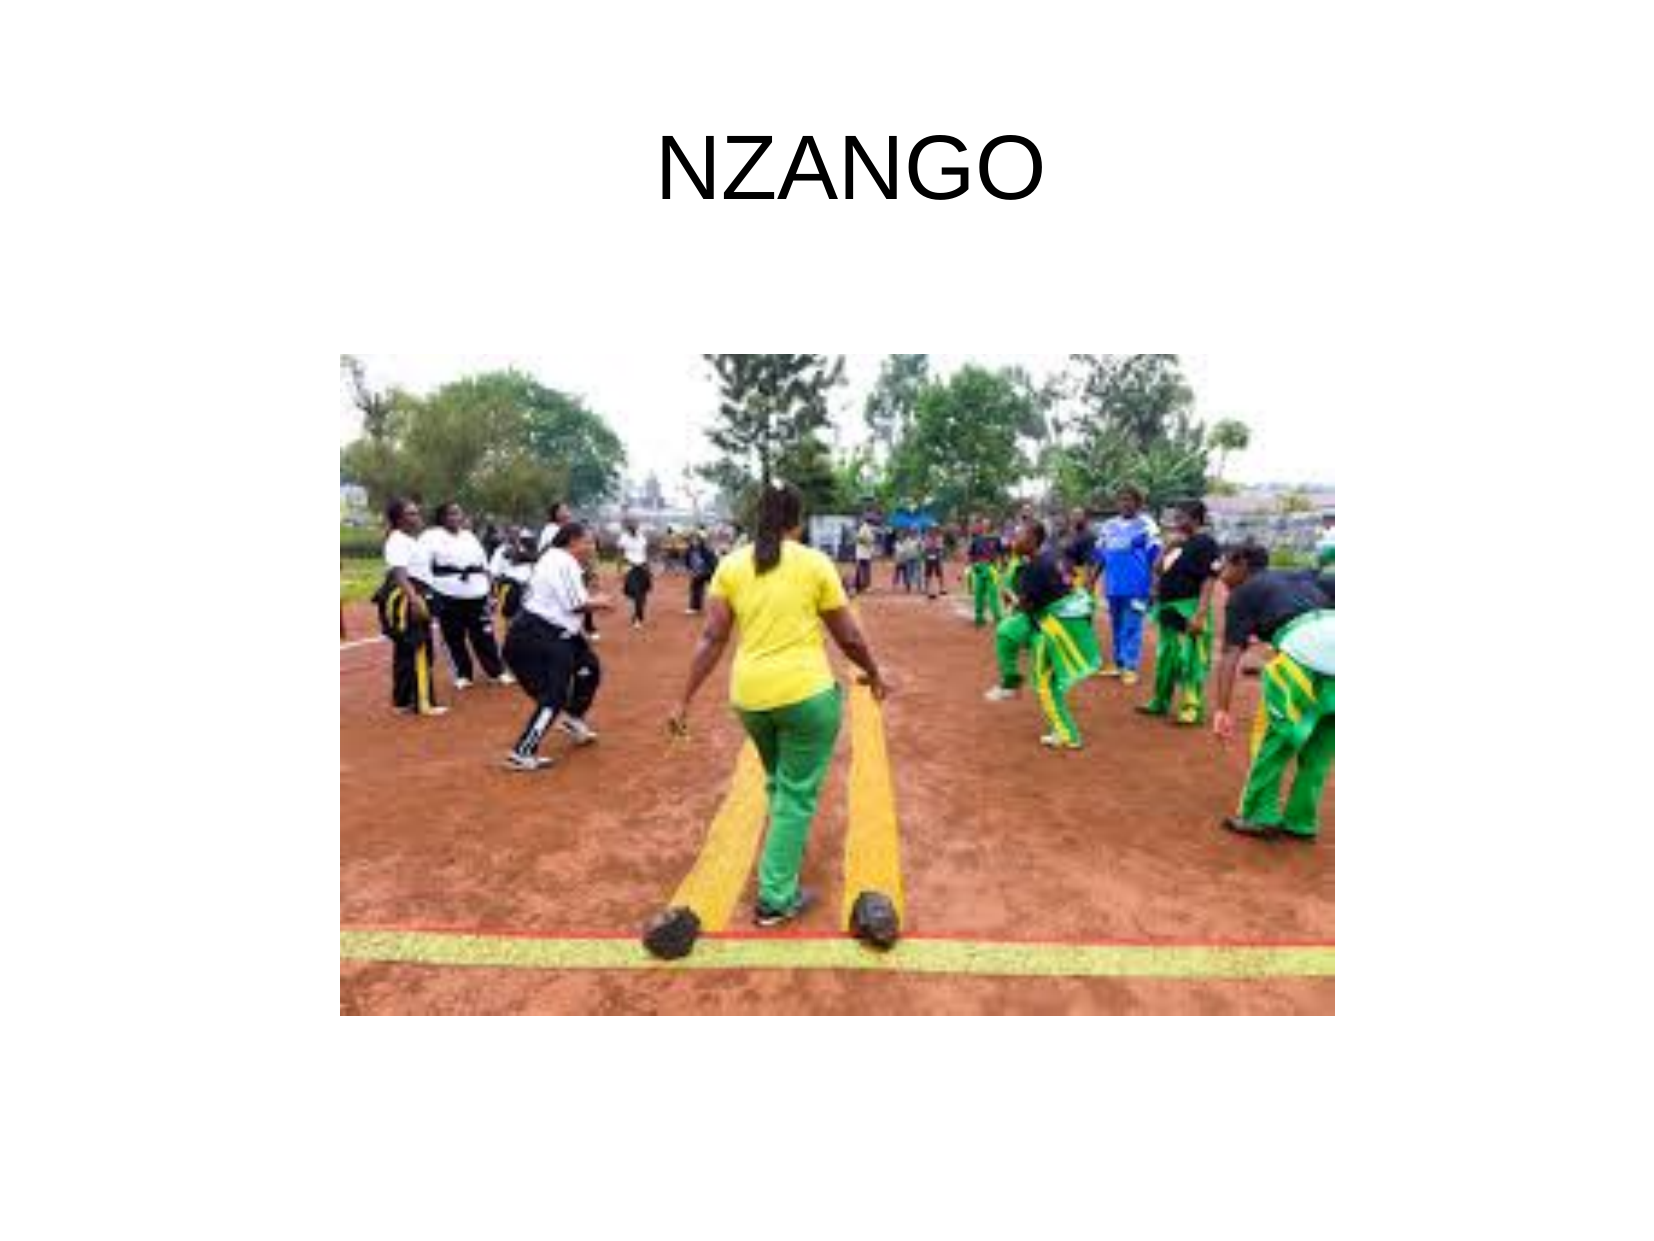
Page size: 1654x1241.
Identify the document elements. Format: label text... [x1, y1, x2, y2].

title NZANGO [94, 64, 1583, 272]
picture [340, 354, 1335, 1016]
